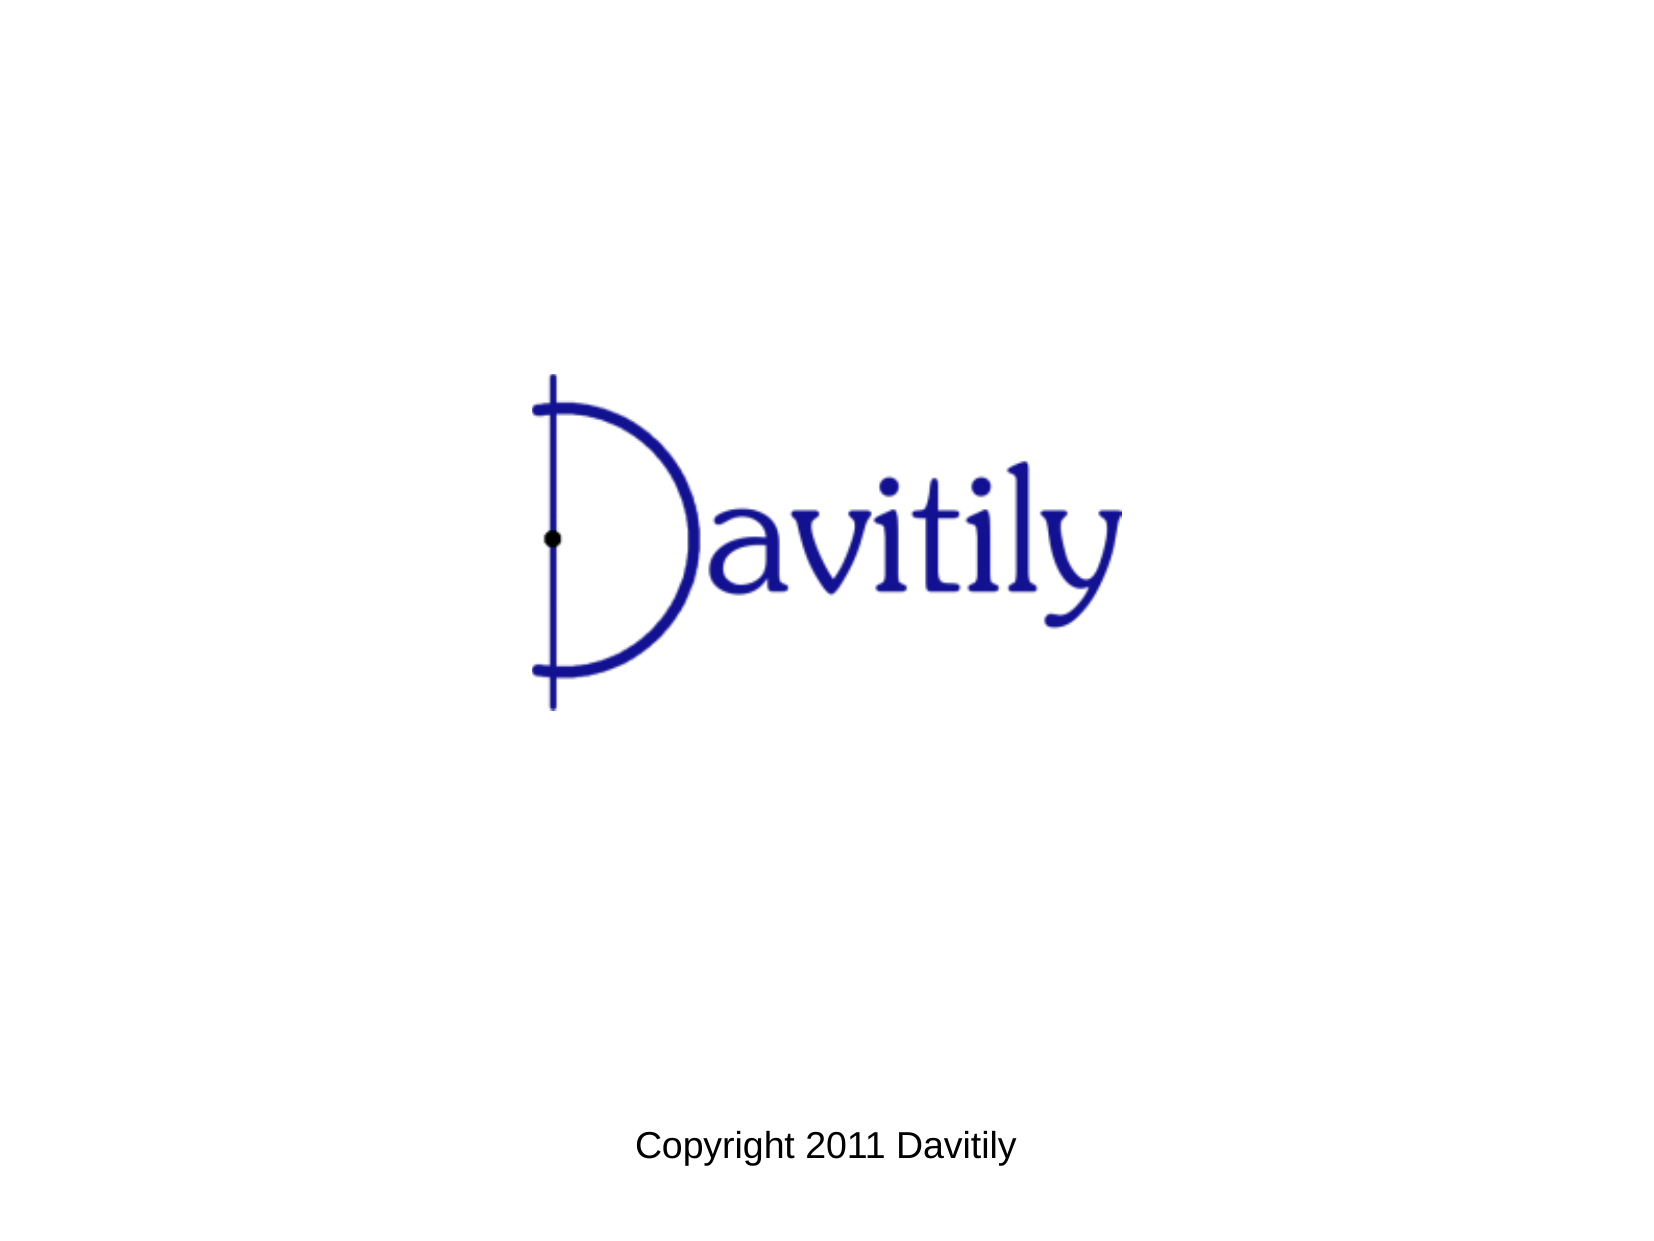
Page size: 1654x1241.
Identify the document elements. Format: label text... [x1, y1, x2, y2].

text_box Copyright 2011 Davitily [620, 1117, 1031, 1175]
picture [532, 374, 1122, 711]
